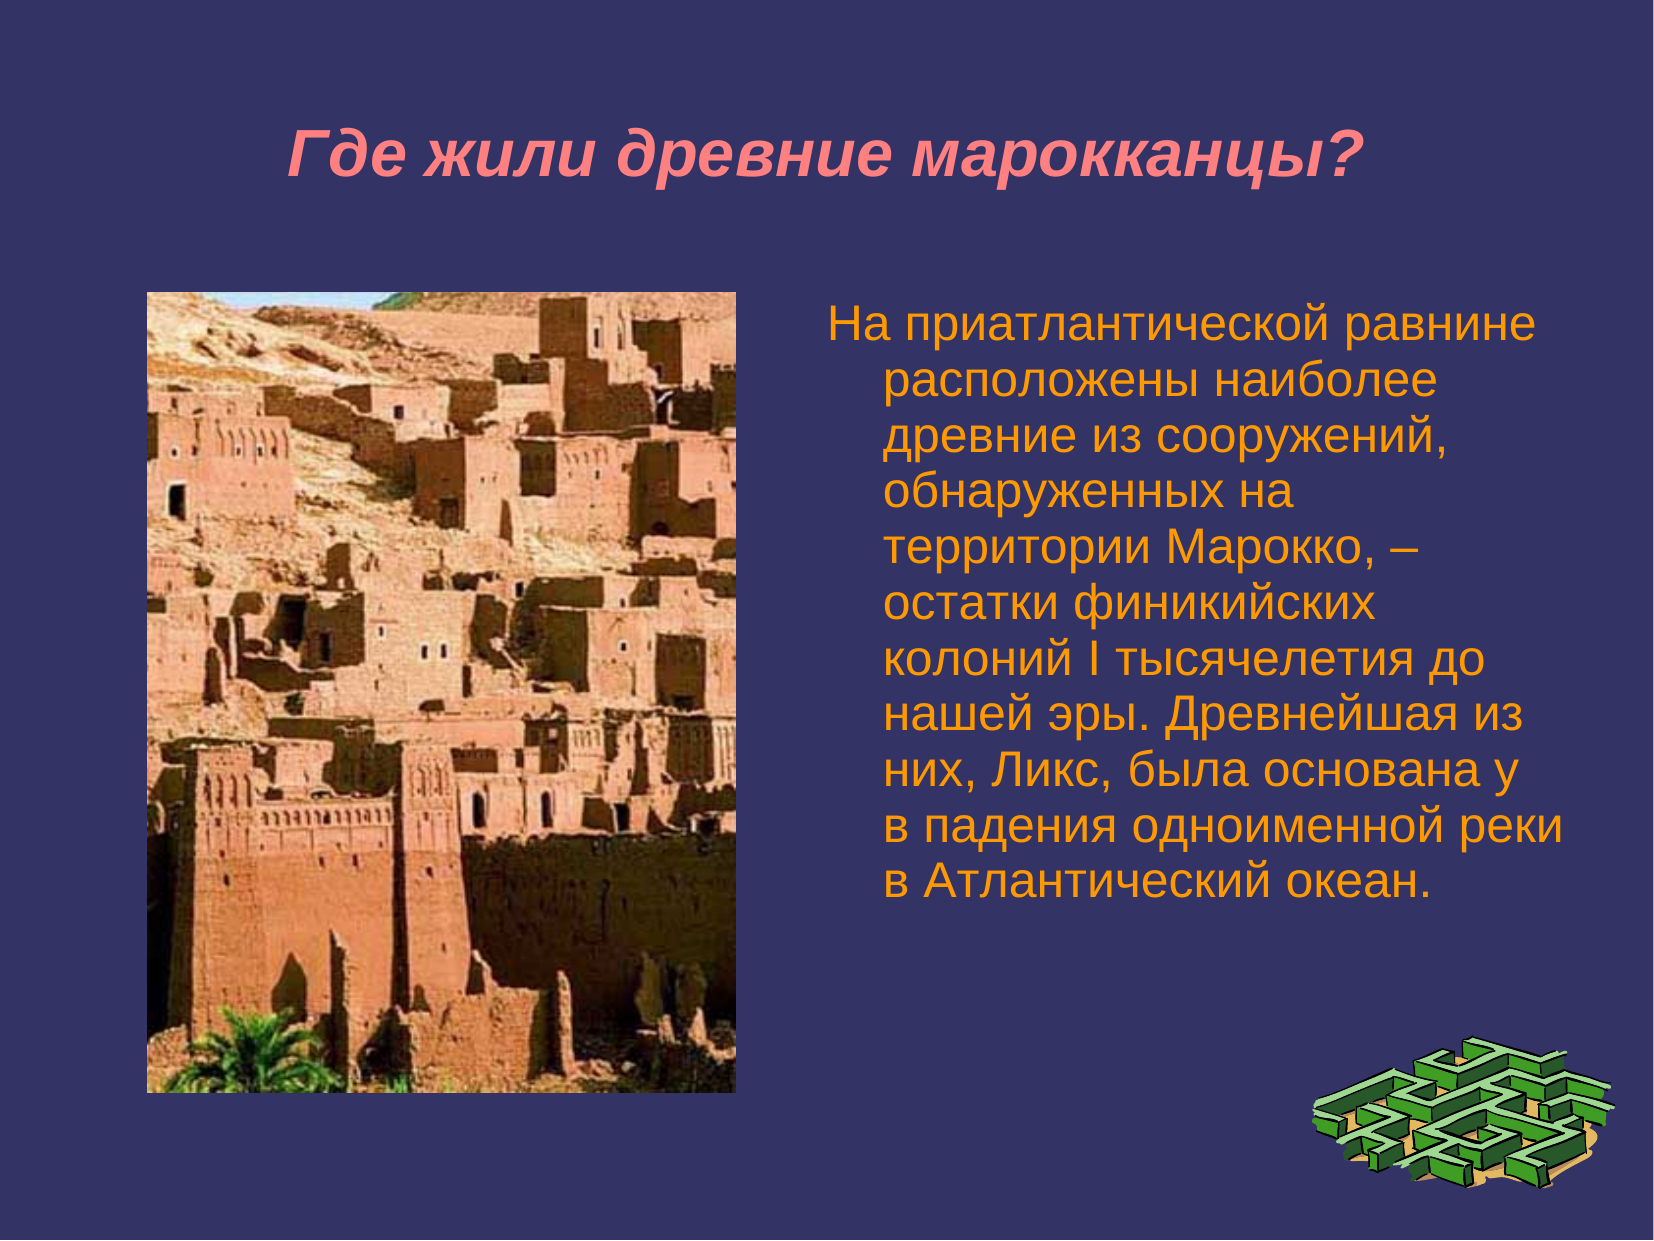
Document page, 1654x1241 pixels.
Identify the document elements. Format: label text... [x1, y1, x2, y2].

list На приатлантической равнине расположены наиболее древние из сооружений, обнаруженных на территории Марокко, –остатки финикийских колоний I тысячелетия до нашей эры. Древнейшая из них, Ликс, была основана у в падения одноименной реки в Атлантический океан. [826, 295, 1566, 1097]
picture [147, 292, 736, 1093]
title Где жили древние марокканцы? [82, 56, 1571, 250]
